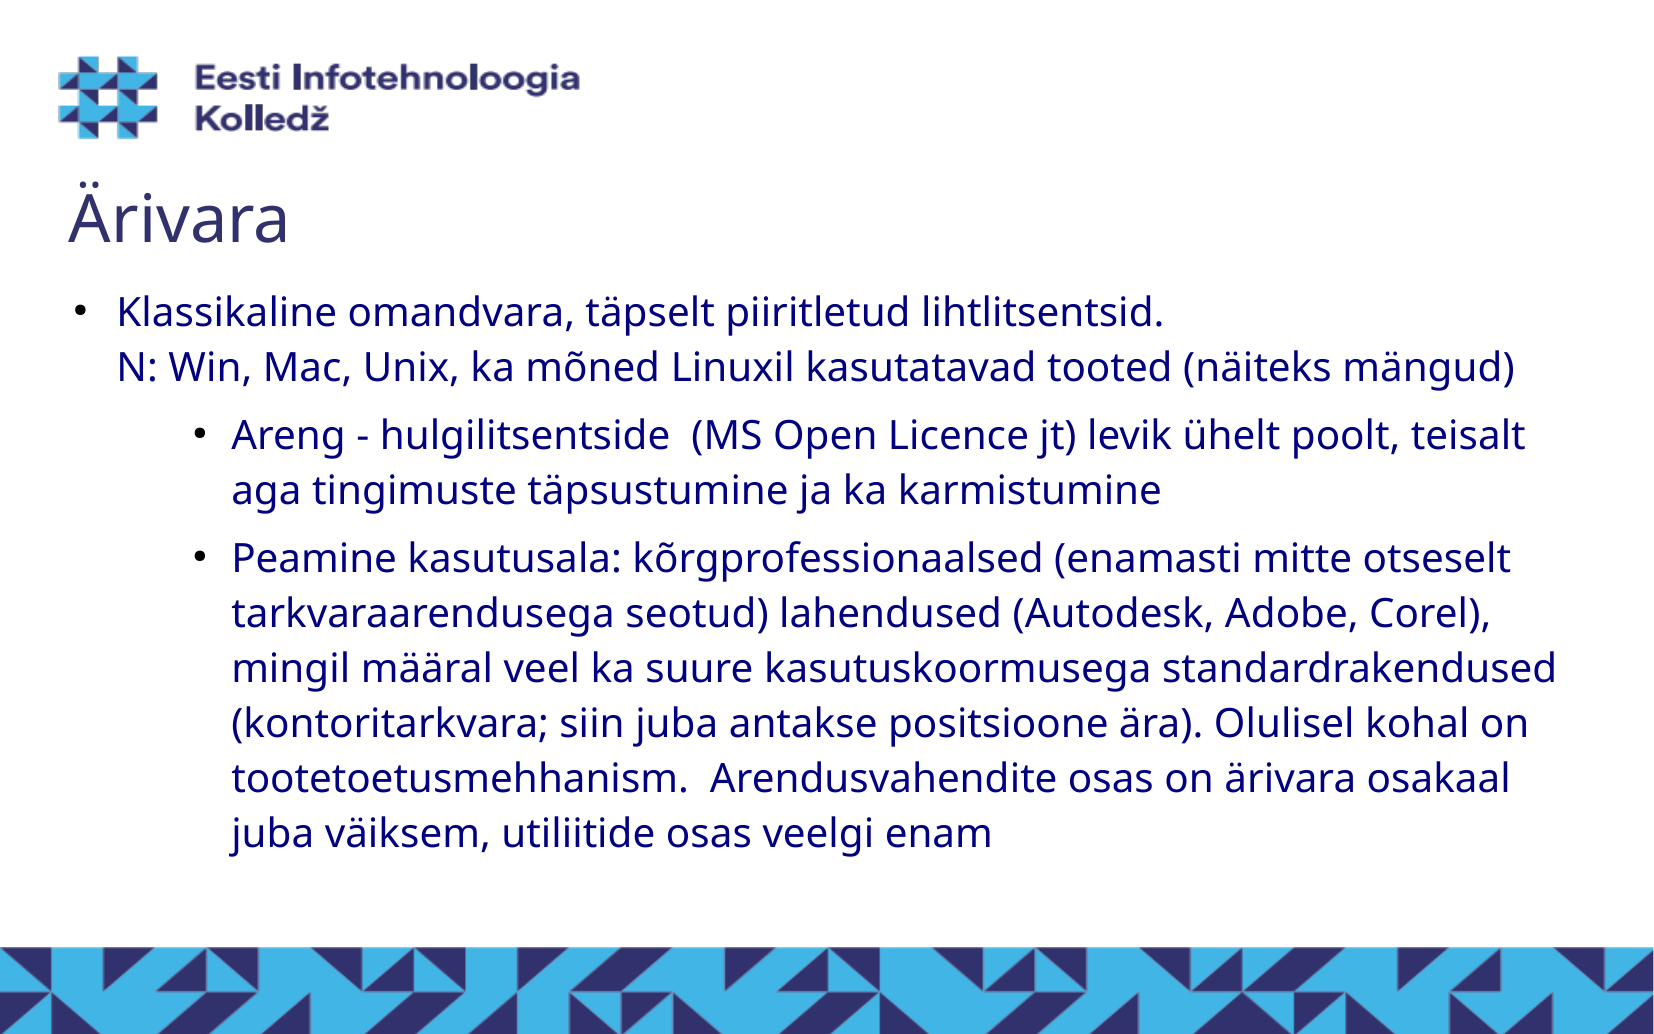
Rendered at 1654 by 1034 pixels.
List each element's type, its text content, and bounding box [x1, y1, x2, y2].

list Klassikaline omandvara, täpselt piiritletud lihtlitsentsid. N: Win, Mac, Unix, ka mõned Linuxil kasutatavad tooted (näiteks mängud) Areng - hulgilitsentside (MS Open Licence jt) levik ühelt poolt, teisalt aga tingimuste täpsustumine ja ka karmistumine Peamine kasutusala: kõrgprofessionaalsed (enamasti mitte otseselt tarkvaraarendusega seotud) lahendused (Autodesk, Adobe, Corel), mingil määral veel ka suure kasutuskoormusega standardrakendused (kontoritarkvara; siin juba antakse positsioone ära). Olulisel kohal on tootetoetusmehhanism. Arendusvahendite osas on ärivara osakaal juba väiksem, utiliitide osas veelgi enam [59, 283, 1595, 936]
title Ärivara [68, 147, 1536, 283]
